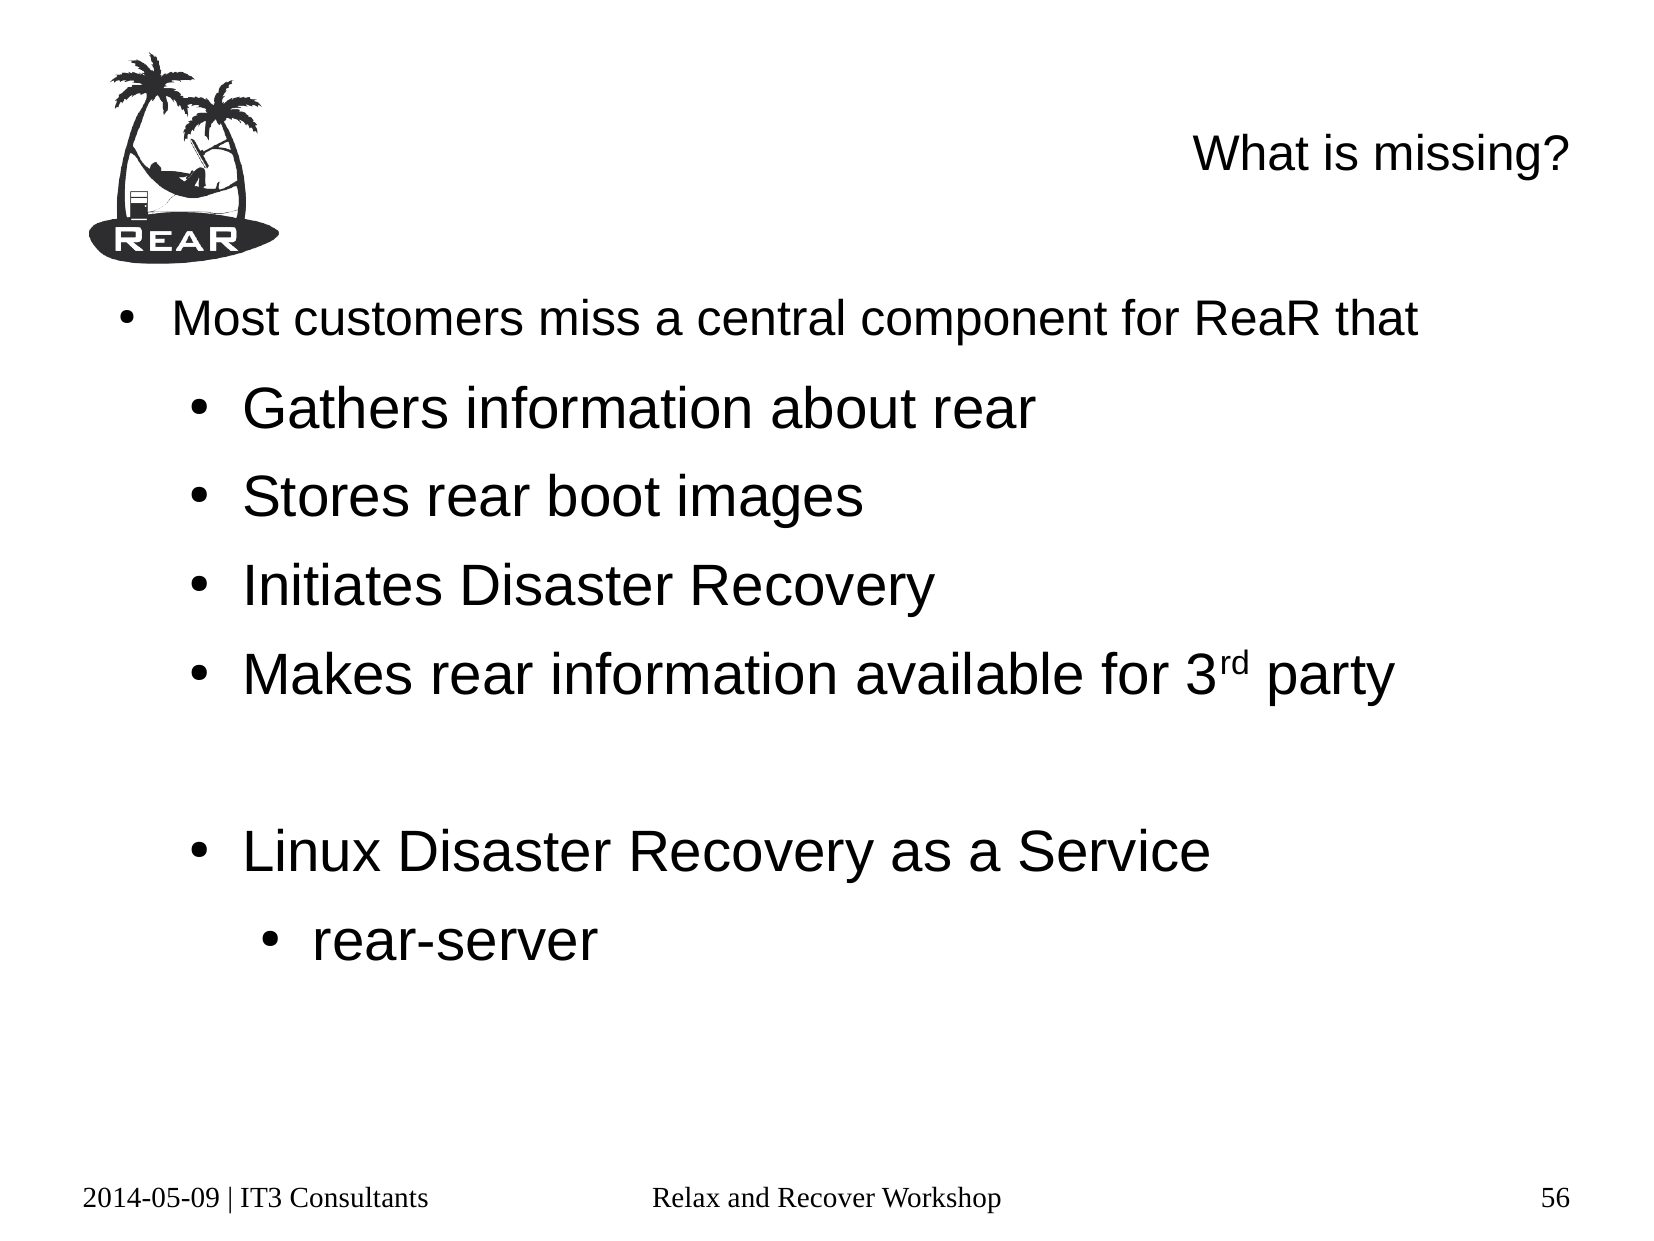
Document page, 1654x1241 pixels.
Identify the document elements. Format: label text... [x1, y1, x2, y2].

list Most customers miss a central component for ReaR that Gathers information about rear Stores rear boot images Initiates Disaster Recovery Makes rear information available for 3rd party Linux Disaster Recovery as a Service rear-server [82, 290, 1571, 1109]
title What is missing? [295, 49, 1571, 257]
picture [88, 52, 279, 266]
